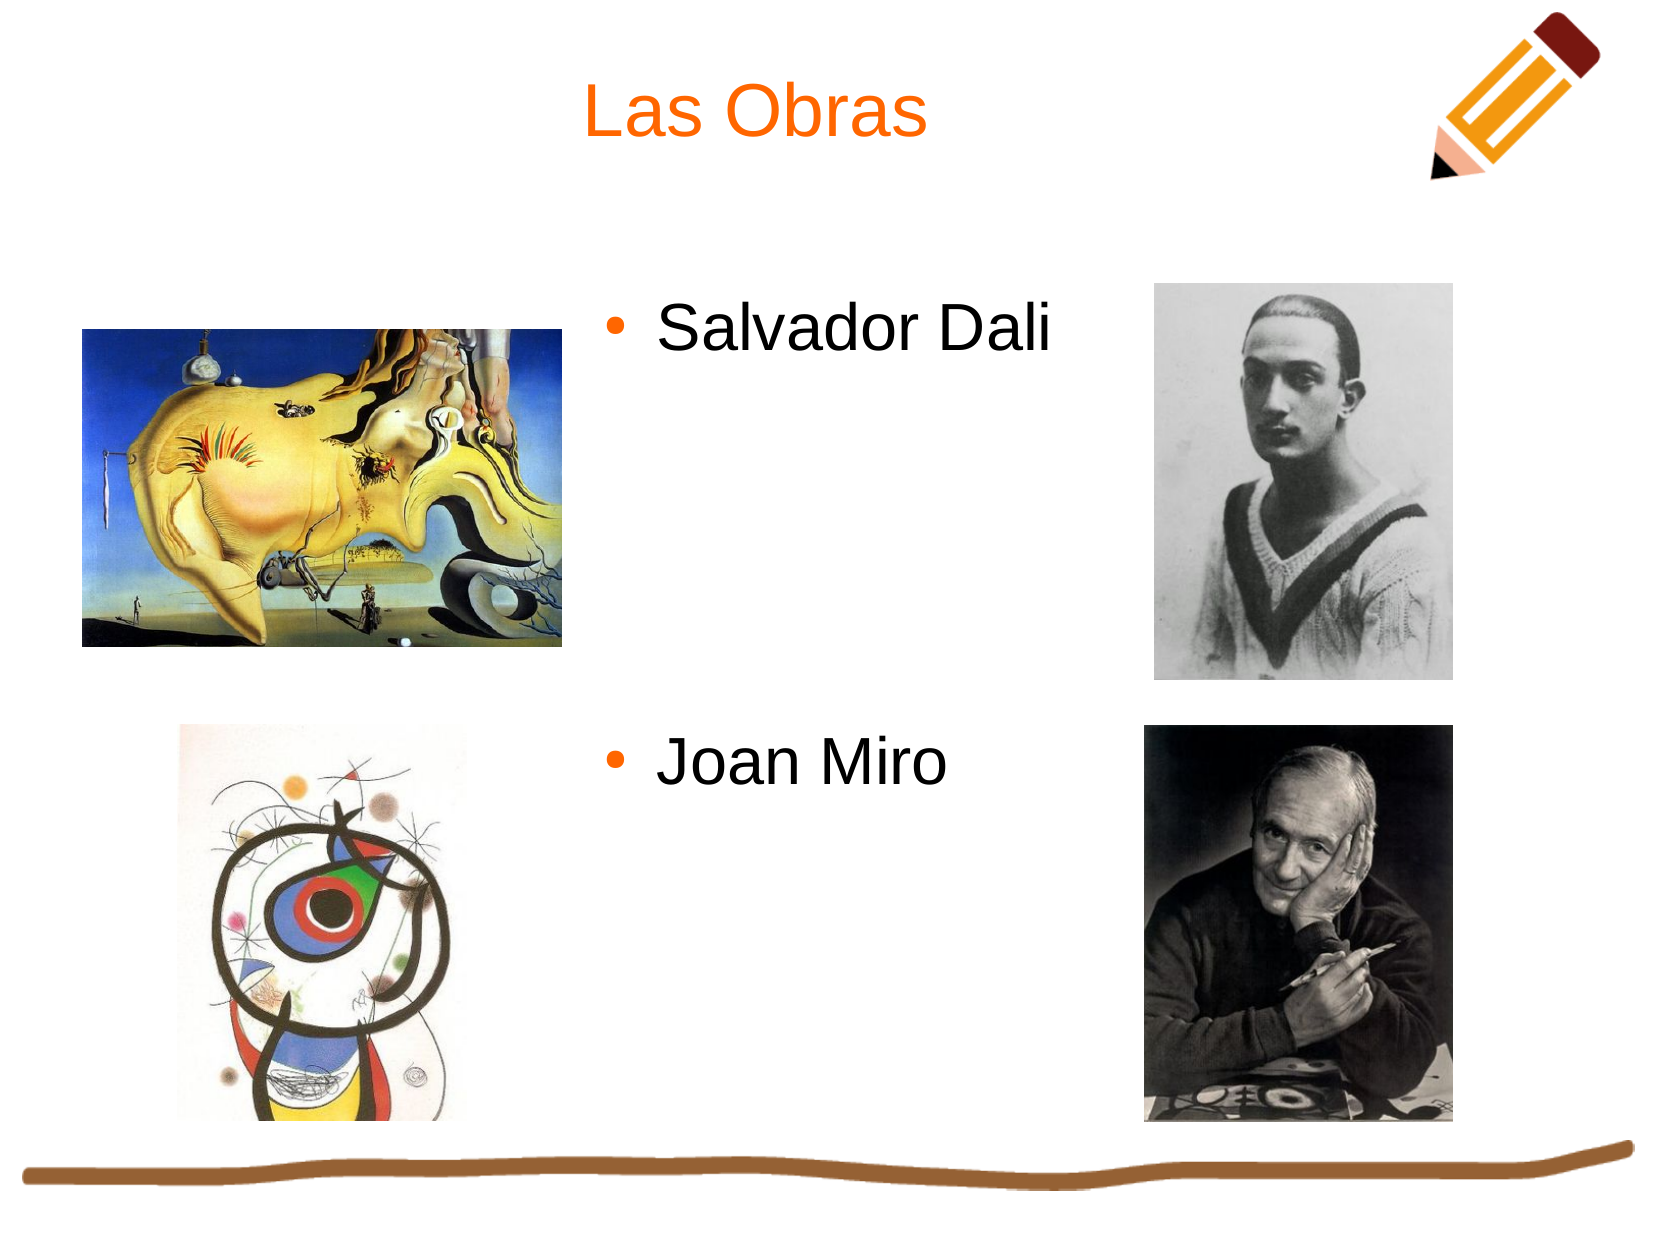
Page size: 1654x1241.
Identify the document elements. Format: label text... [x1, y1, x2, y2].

picture [22, 1140, 1635, 1191]
list Joan Miro [585, 724, 1065, 1121]
title Las Obras [82, 49, 1430, 172]
list Salvador Dali [585, 290, 1065, 687]
picture [82, 329, 562, 647]
picture [1430, 12, 1601, 181]
picture [177, 724, 467, 1121]
picture [1154, 283, 1453, 680]
picture [1144, 725, 1453, 1123]
